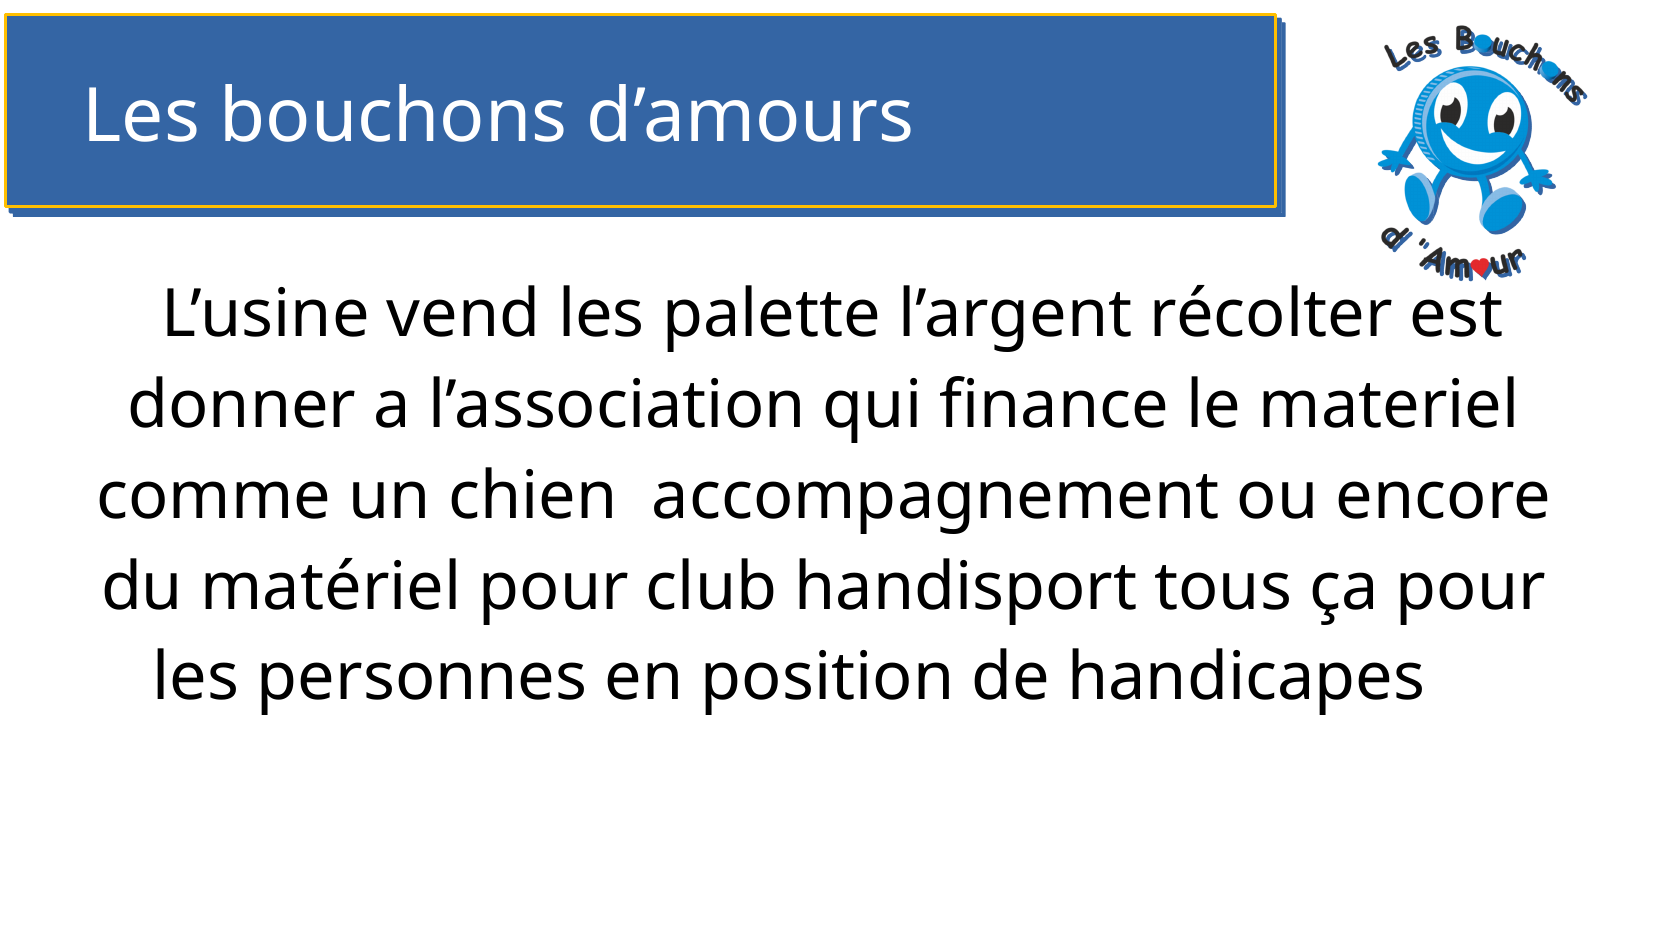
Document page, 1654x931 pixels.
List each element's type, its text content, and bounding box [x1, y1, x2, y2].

subtitle L’usine vend les palette l’argent récolter est donner a l’association qui finance le materiel comme un chien accompagnement ou encore du matériel pour club handisport tous ça pour les personnes en position de handicapes [86, 265, 1563, 827]
picture [1342, 9, 1595, 296]
title Les bouchons d’amours [82, 35, 1235, 189]
